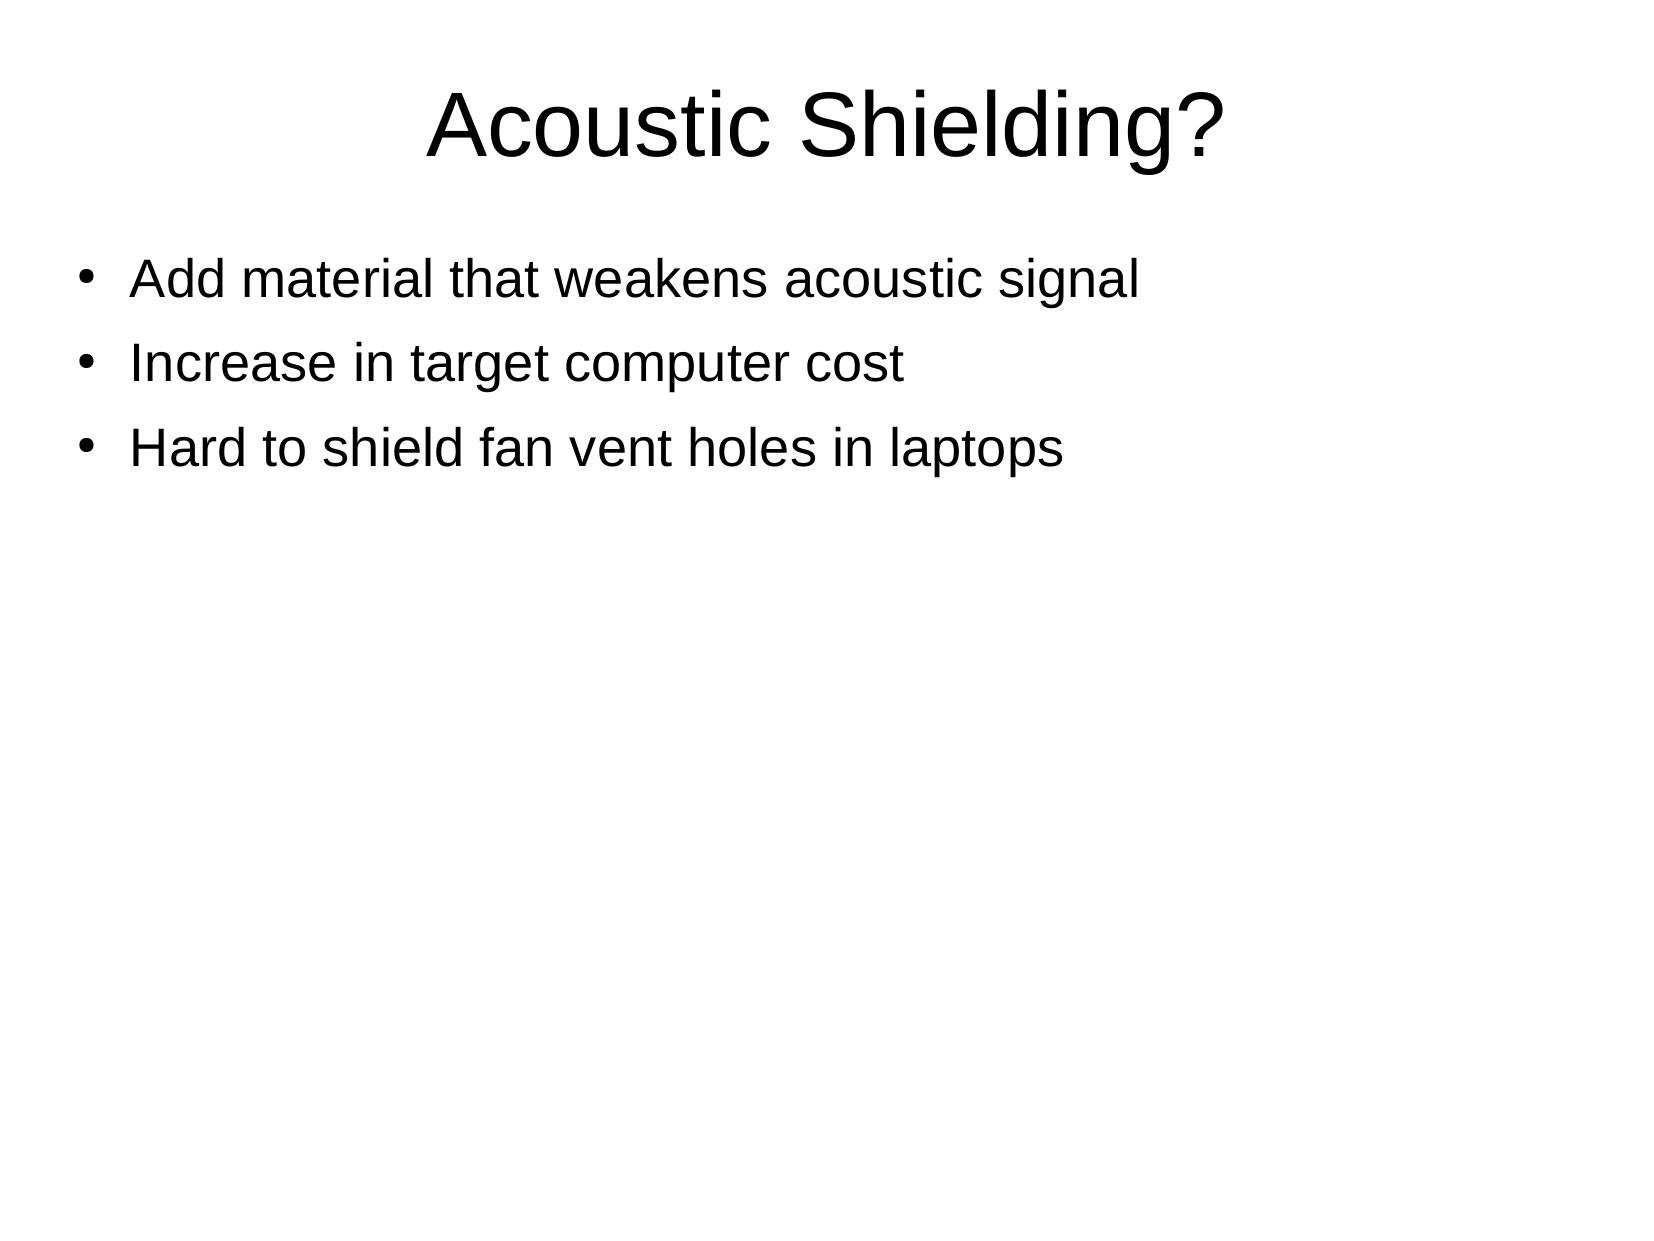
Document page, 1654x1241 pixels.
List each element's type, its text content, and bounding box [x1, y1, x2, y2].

list Add material that weakens acoustic signal Increase in target computer cost Hard to shield fan vent holes in laptops [59, 248, 1595, 968]
title Acoustic Shielding? [82, 49, 1571, 201]
